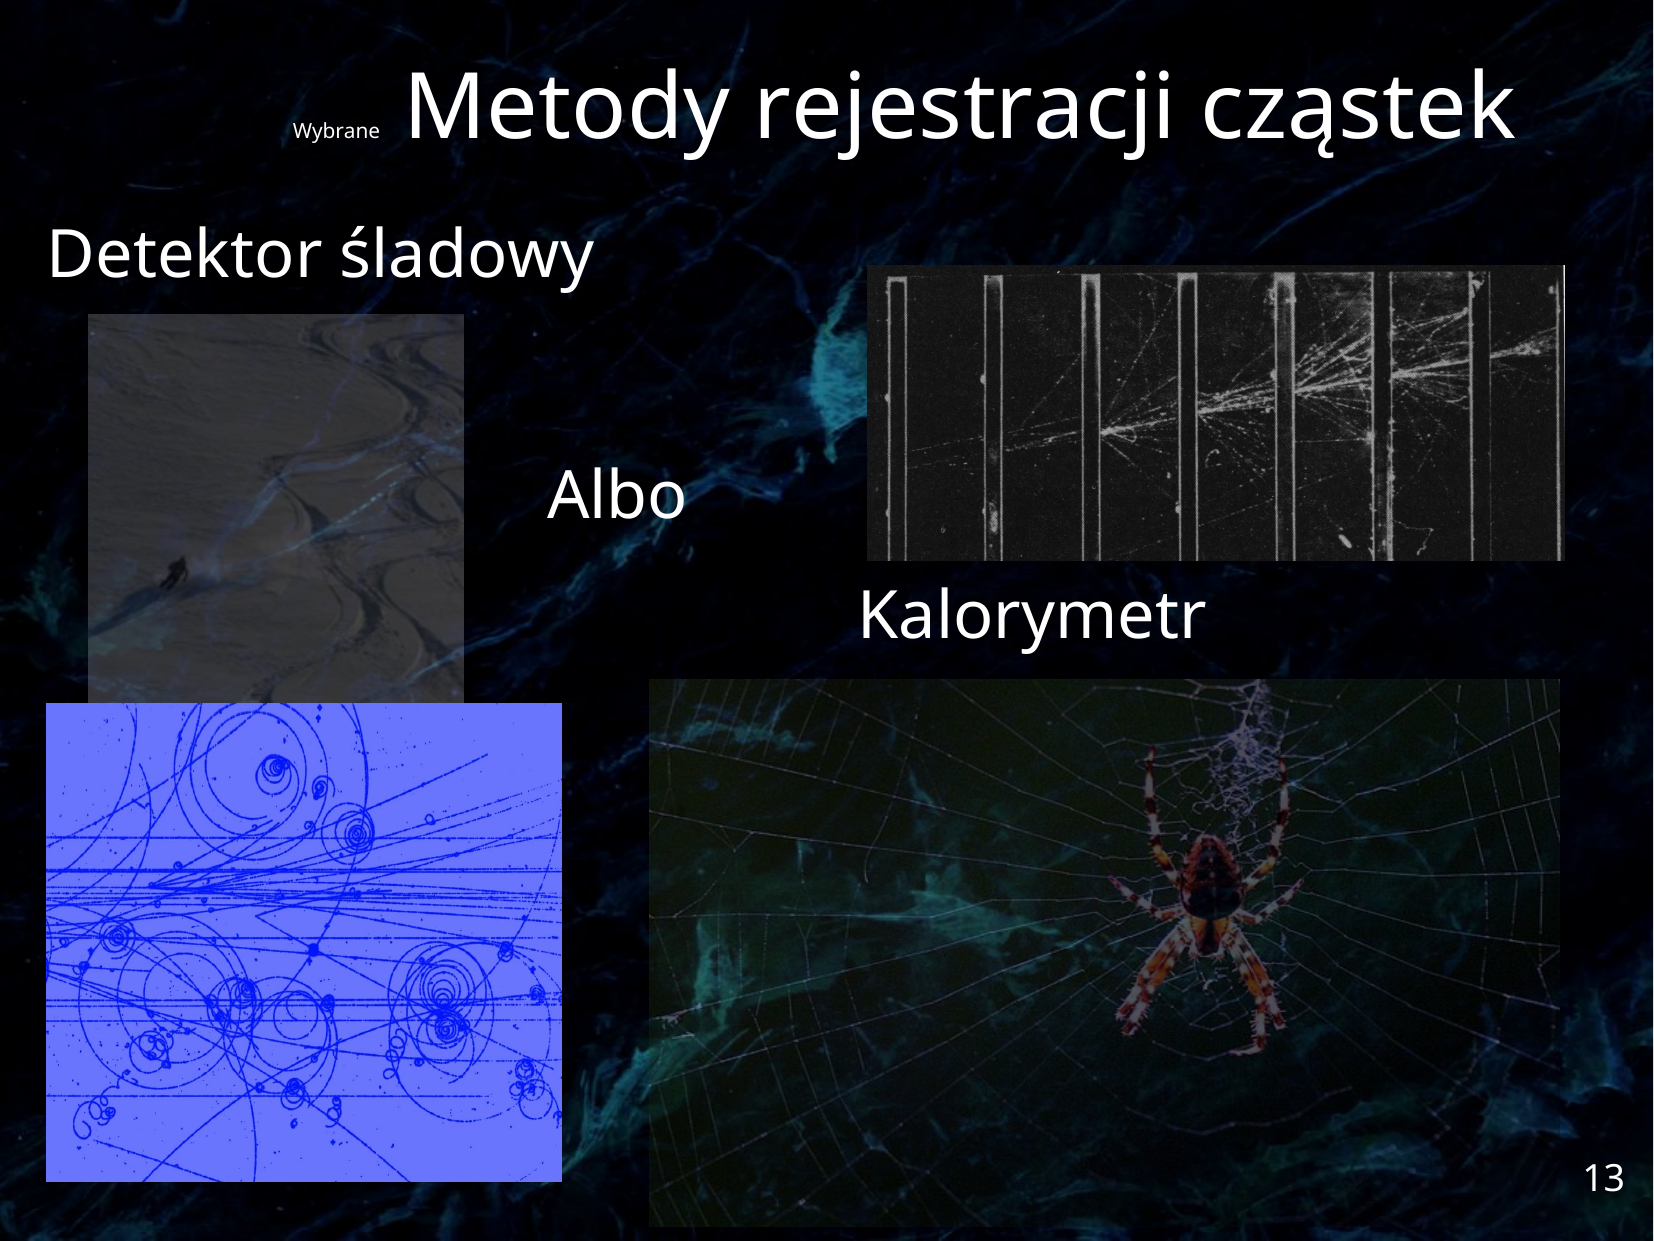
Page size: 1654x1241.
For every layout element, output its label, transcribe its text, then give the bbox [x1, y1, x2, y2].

chart [867, 265, 1565, 562]
title Wybrane Metody rejestracji cząstek [77, 29, 1566, 178]
list Detektor śladowy Albo Kalorymetr [29, 206, 1625, 1123]
picture [0, 0, 1654, 1241]
